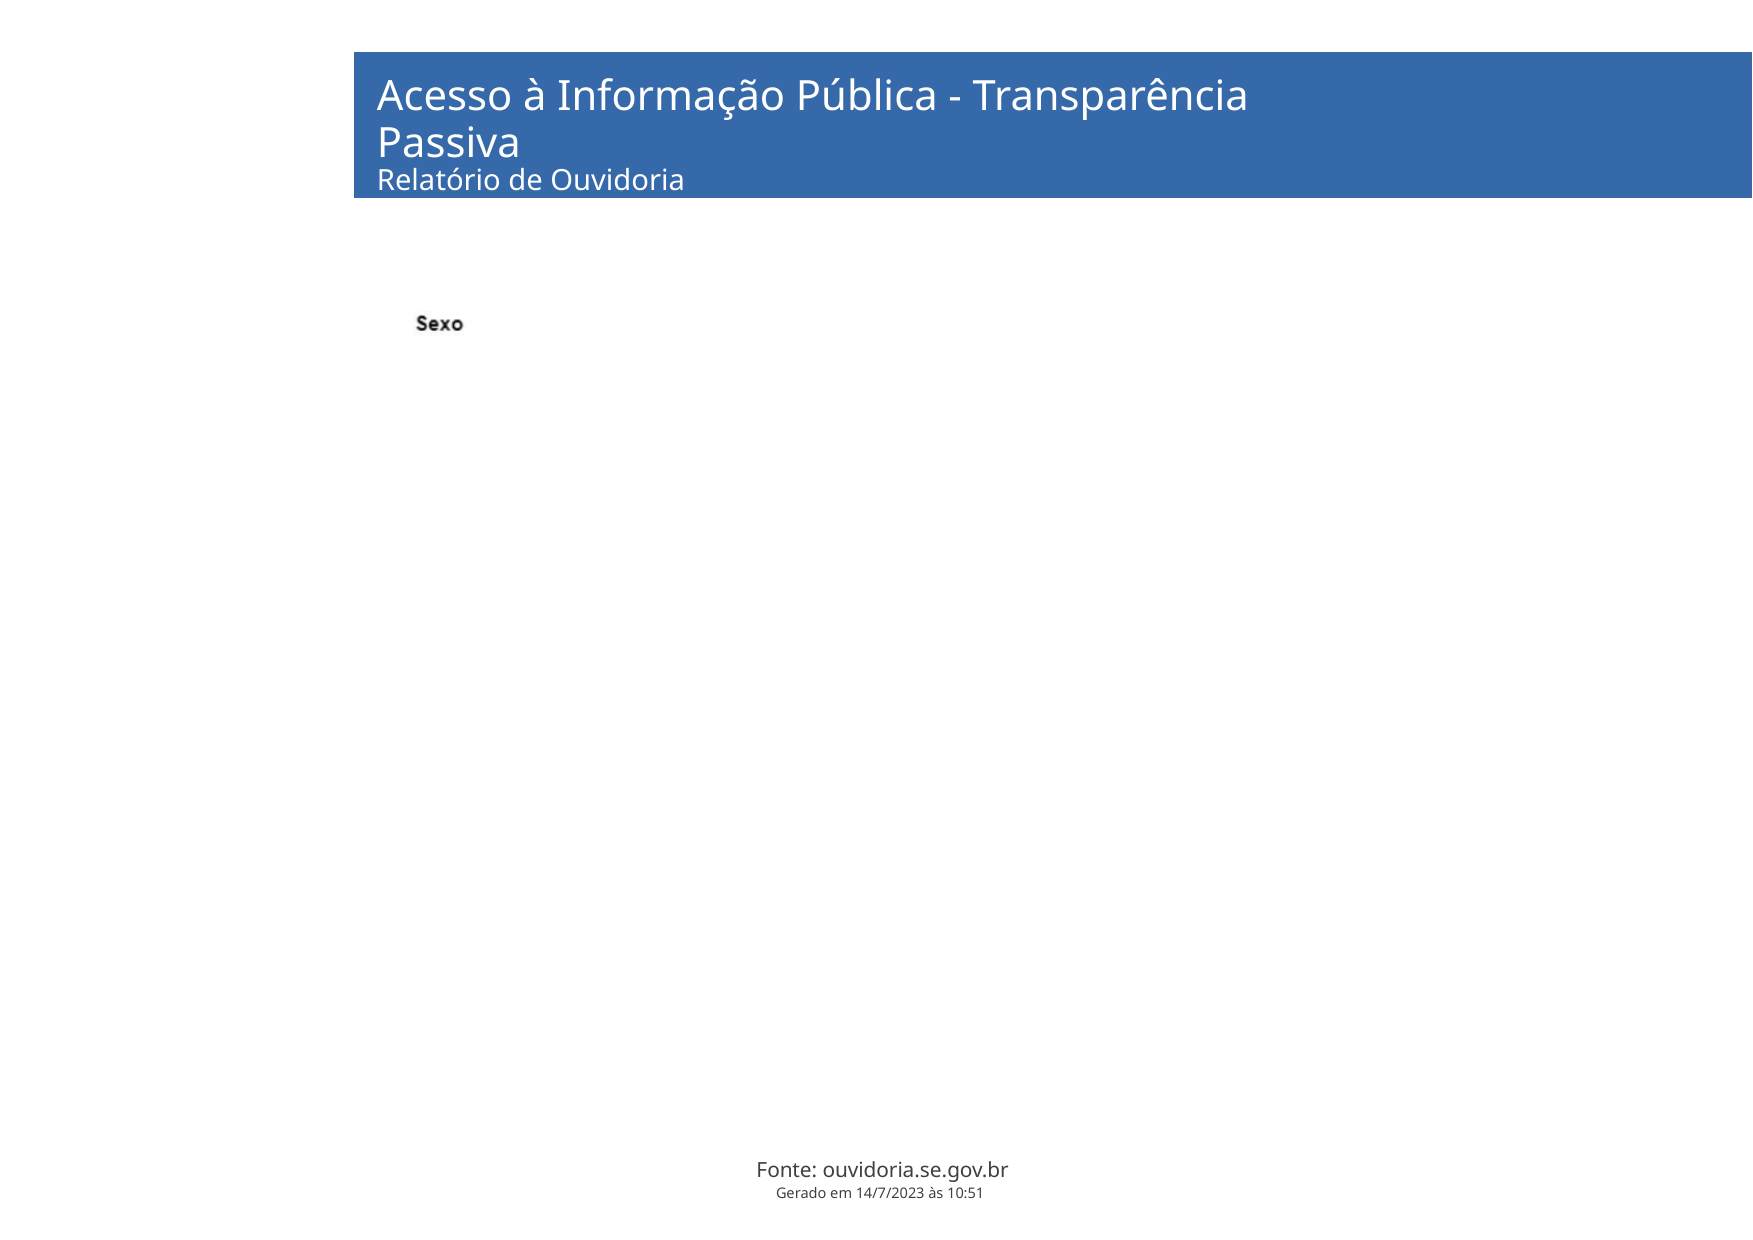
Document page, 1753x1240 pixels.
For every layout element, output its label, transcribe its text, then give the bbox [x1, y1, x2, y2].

text_box [354, 52, 1752, 198]
text_box [155, 211, 1599, 1028]
text_box Acesso à Informação Pública - Transparência Passiva Relatório de Ouvidoria EMSETUR - Janeiro a Janeiro de 2023 [376, 72, 1403, 228]
text_box Fonte: ouvidoria.se.gov.br Gerado em 14/7/2023 às 10:51 [756, 1158, 1023, 1202]
